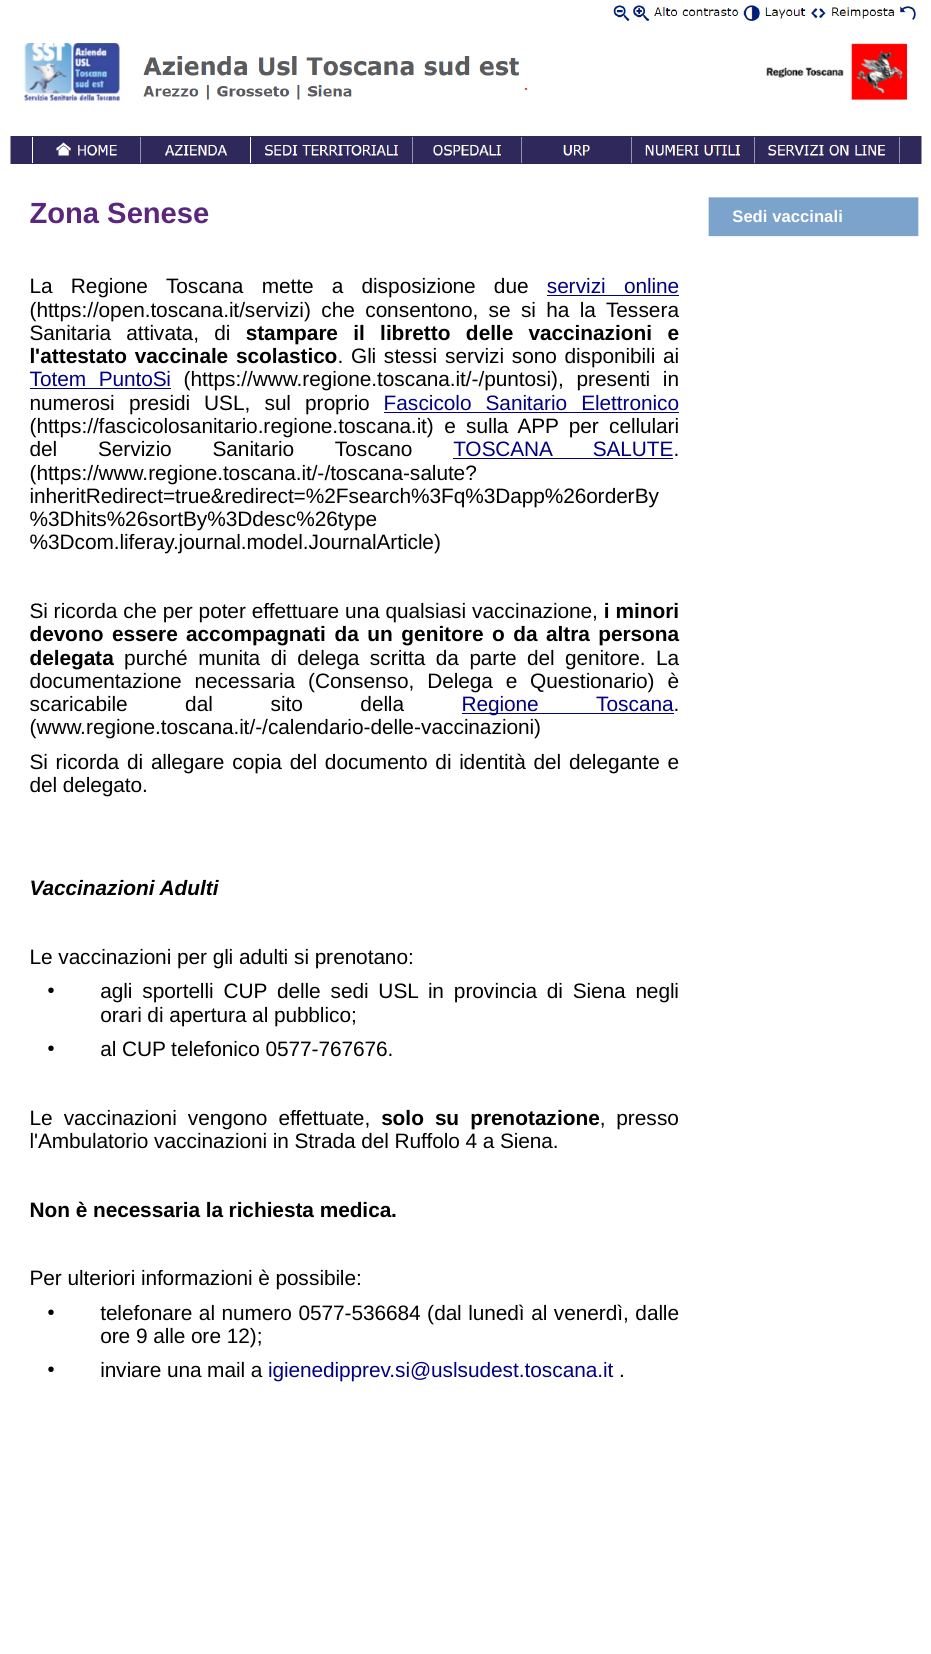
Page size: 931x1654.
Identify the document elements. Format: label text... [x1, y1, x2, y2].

list Zona Senese La Regione Toscana mette a disposizione due servizi online (https://open.toscana.it/servizi) che consentono, se si ha la Tessera Sanitaria attivata, di stampare il libretto delle vaccinazioni e l'attestato vaccinale scolastico. Gli stessi servizi sono disponibili ai Totem PuntoSi (https://www.regione.toscana.it/-/puntosi), presenti in numerosi presidi USL, sul proprio Fascicolo Sanitario Elettronico (https://fascicolosanitario.regione.toscana.it) e sulla APP per cellulari del Servizio Sanitario Toscano TOSCANA SALUTE. (https://www.regione.toscana.it/-/toscana-salute?inheritRedirect=true&redirect=%2Fsearch%3Fq%3Dapp%26orderBy%3Dhits%26sortBy%3Ddesc%26type%3Dcom.liferay.journal.model.JournalArticle) Si ricorda che per poter effettuare una qualsiasi vaccinazione, i minori devono essere accompagnati da un genitore o da altra persona delegata purché munita di delega scritta da parte del genitore. La documentazione necessaria (Consenso, Delega e Questionario) è scaricabile dal sito della Regione Toscana. (www.regione.toscana.it/-/calendario-delle-vaccinazioni) Si ricorda di allegare copia del documento di identità del delegante e del delegato. Vaccinazioni Adulti Le vaccinazioni per gli adulti si prenotano: agli sportelli CUP delle sedi USL in provincia di Siena negli orari di apertura al pubblico; al CUP telefonico 0577-767676. Le vaccinazioni vengono effettuate, solo su prenotazione, presso l'Ambulatorio vaccinazioni in Strada del Ruffolo 4 a Siena. Non è necessaria la richiesta medica. Per ulteriori informazioni è possibile: telefonare al numero 0577-536684 (dal lunedì al venerdì, dalle ore 9 alle ore 12); inviare una mail a igienedipprev.si@uslsudest.toscana.it . [29, 196, 680, 1436]
list Sedi vaccinali [708, 197, 919, 237]
picture [0, 0, 931, 172]
